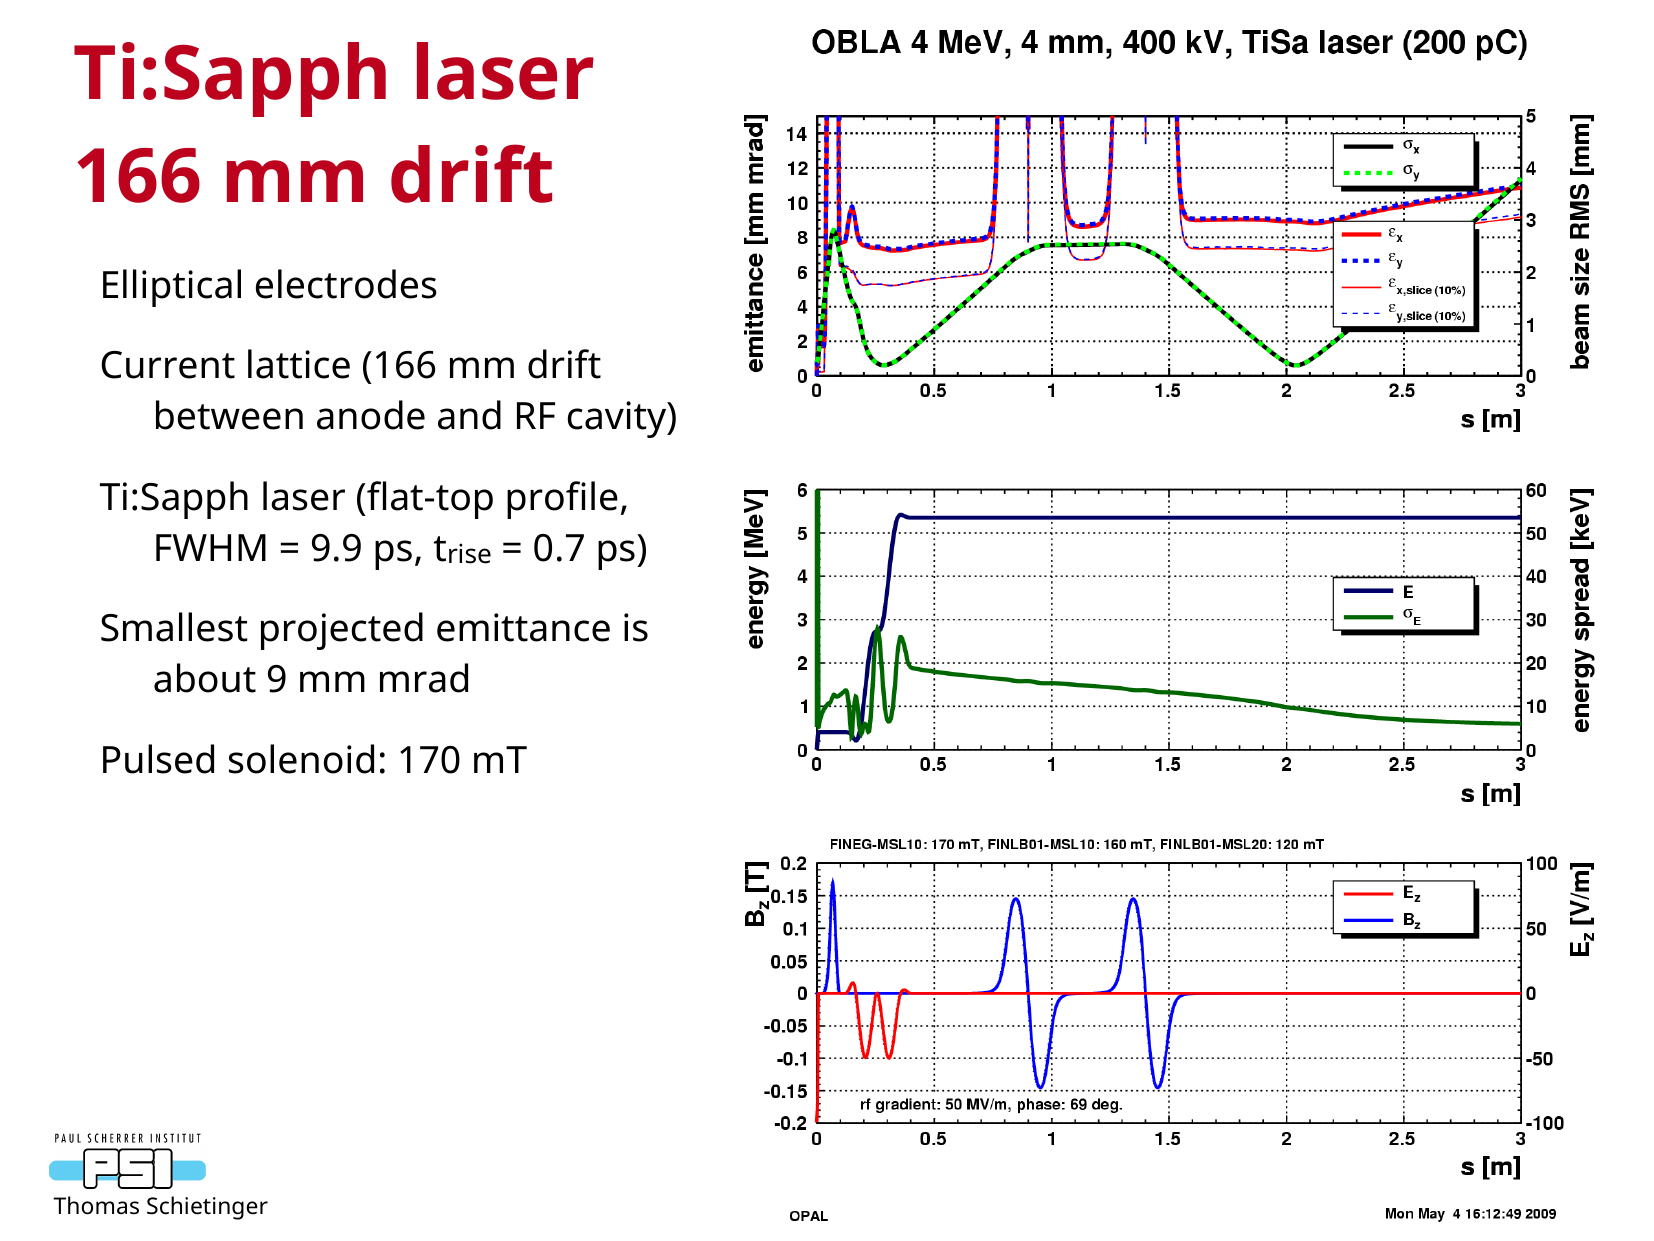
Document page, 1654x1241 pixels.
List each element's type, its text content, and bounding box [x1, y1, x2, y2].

list Elliptical electrodes Current lattice (166 mm drift between anode and RF cavity) Ti:Sapph laser (flat-top profile, FWHM = 9.9 ps, trise = 0.7 ps) Smallest projected emittance is about 9 mm mrad Pulsed solenoid: 170 mT [81, 258, 686, 1078]
picture [49, 1133, 206, 1189]
title Ti:Sapph laser 166 mm drift [73, 34, 699, 210]
picture [673, 0, 1637, 1241]
